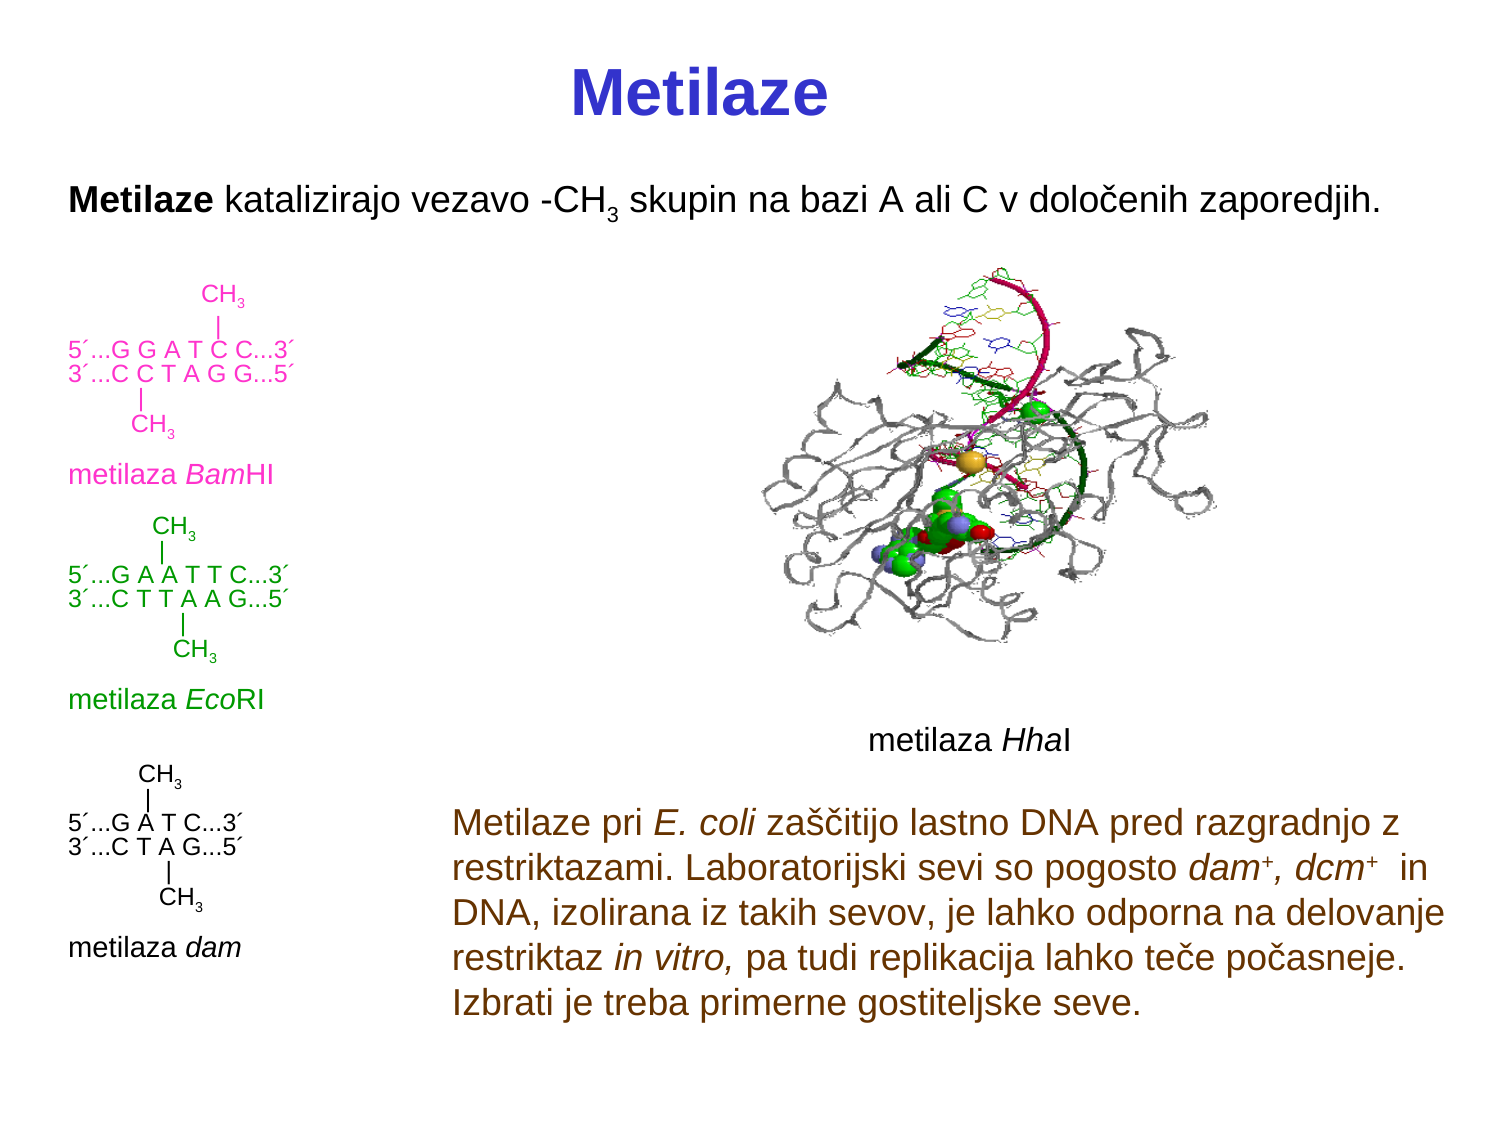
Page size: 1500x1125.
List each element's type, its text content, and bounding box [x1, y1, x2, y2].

picture [761, 267, 1217, 643]
text_box metilaza HhaI Metilaze pri E. coli zaščitijo lastno DNA pred razgradnjo z restriktazami. Laboratorijski sevi so pogosto dam+, dcm+ in DNA, izolirana iz takih sevov, je lahko odporna na delovanje restriktaz in vitro, pa tudi replikacija lahko teče počasneje. Izbrati je treba primerne gostiteljske seve. [437, 710, 1472, 1076]
title Metilaze [99, 41, 1300, 137]
list Metilaze katalizirajo vezavo -CH3 skupin na bazi A ali C v določenih zaporedjih. CH3 | 5´...G G A T C C...3´ 3´...C C T A G G...5´ | CH3 metilaza BamHI CH3 | 5´...G A A T T C...3´ 3´...C T T A A G...5´ | CH3 metilaza EcoRI CH3 | 5´...G A T C...3´ 3´...C T A G...5´ | CH3 metilaza dam [53, 172, 1447, 996]
